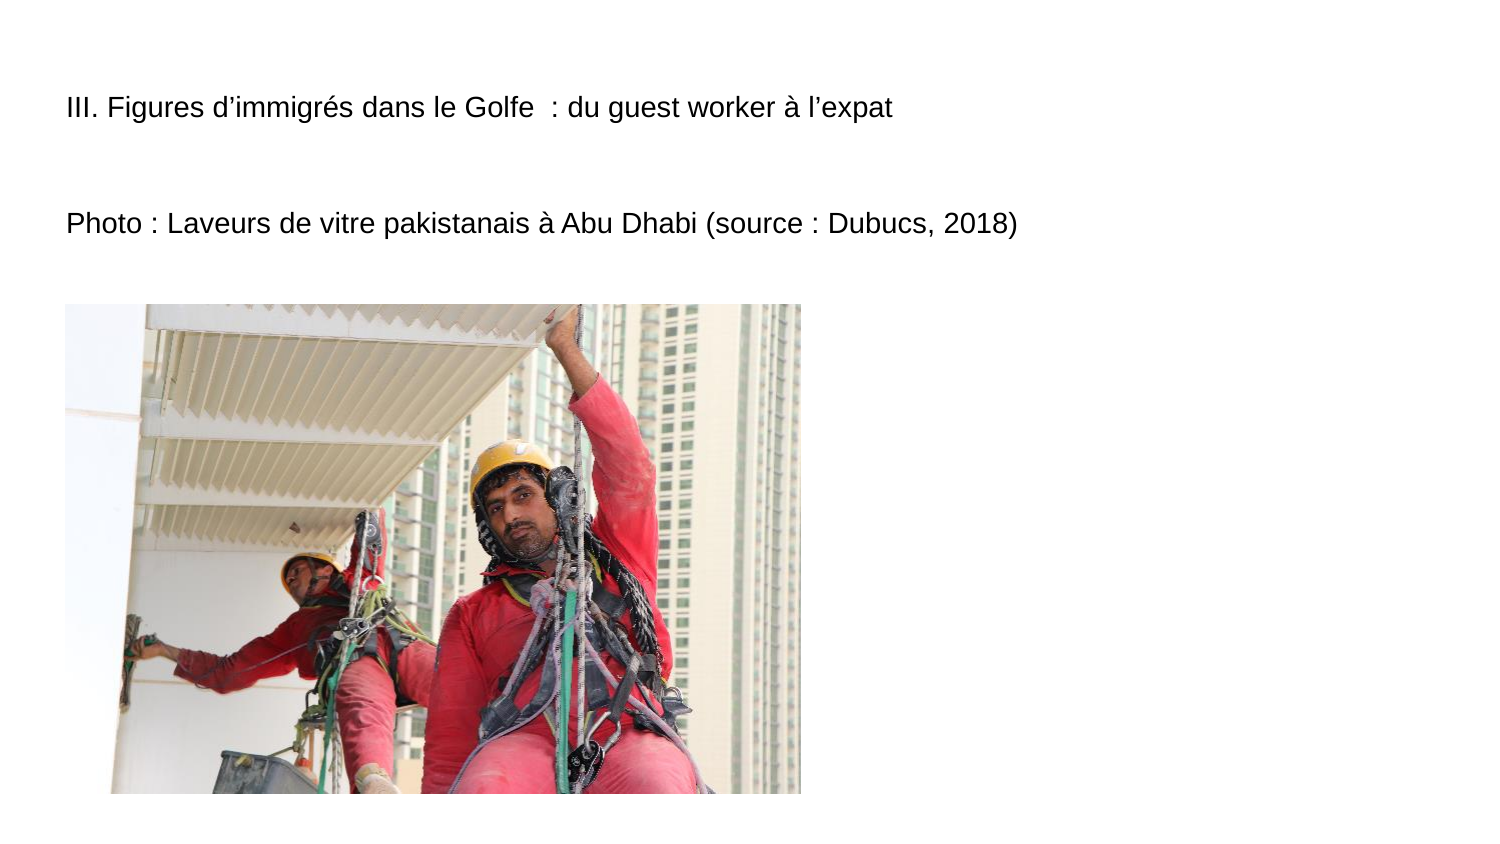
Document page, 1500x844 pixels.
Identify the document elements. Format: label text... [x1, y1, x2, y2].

picture [65, 304, 801, 794]
list Photo : Laveurs de vitre pakistanais à Abu Dhabi (source : Dubucs, 2018) [51, 189, 1449, 750]
title III. Figures d’immigrés dans le Golfe : du guest worker à l’expat [51, 72, 1449, 167]
